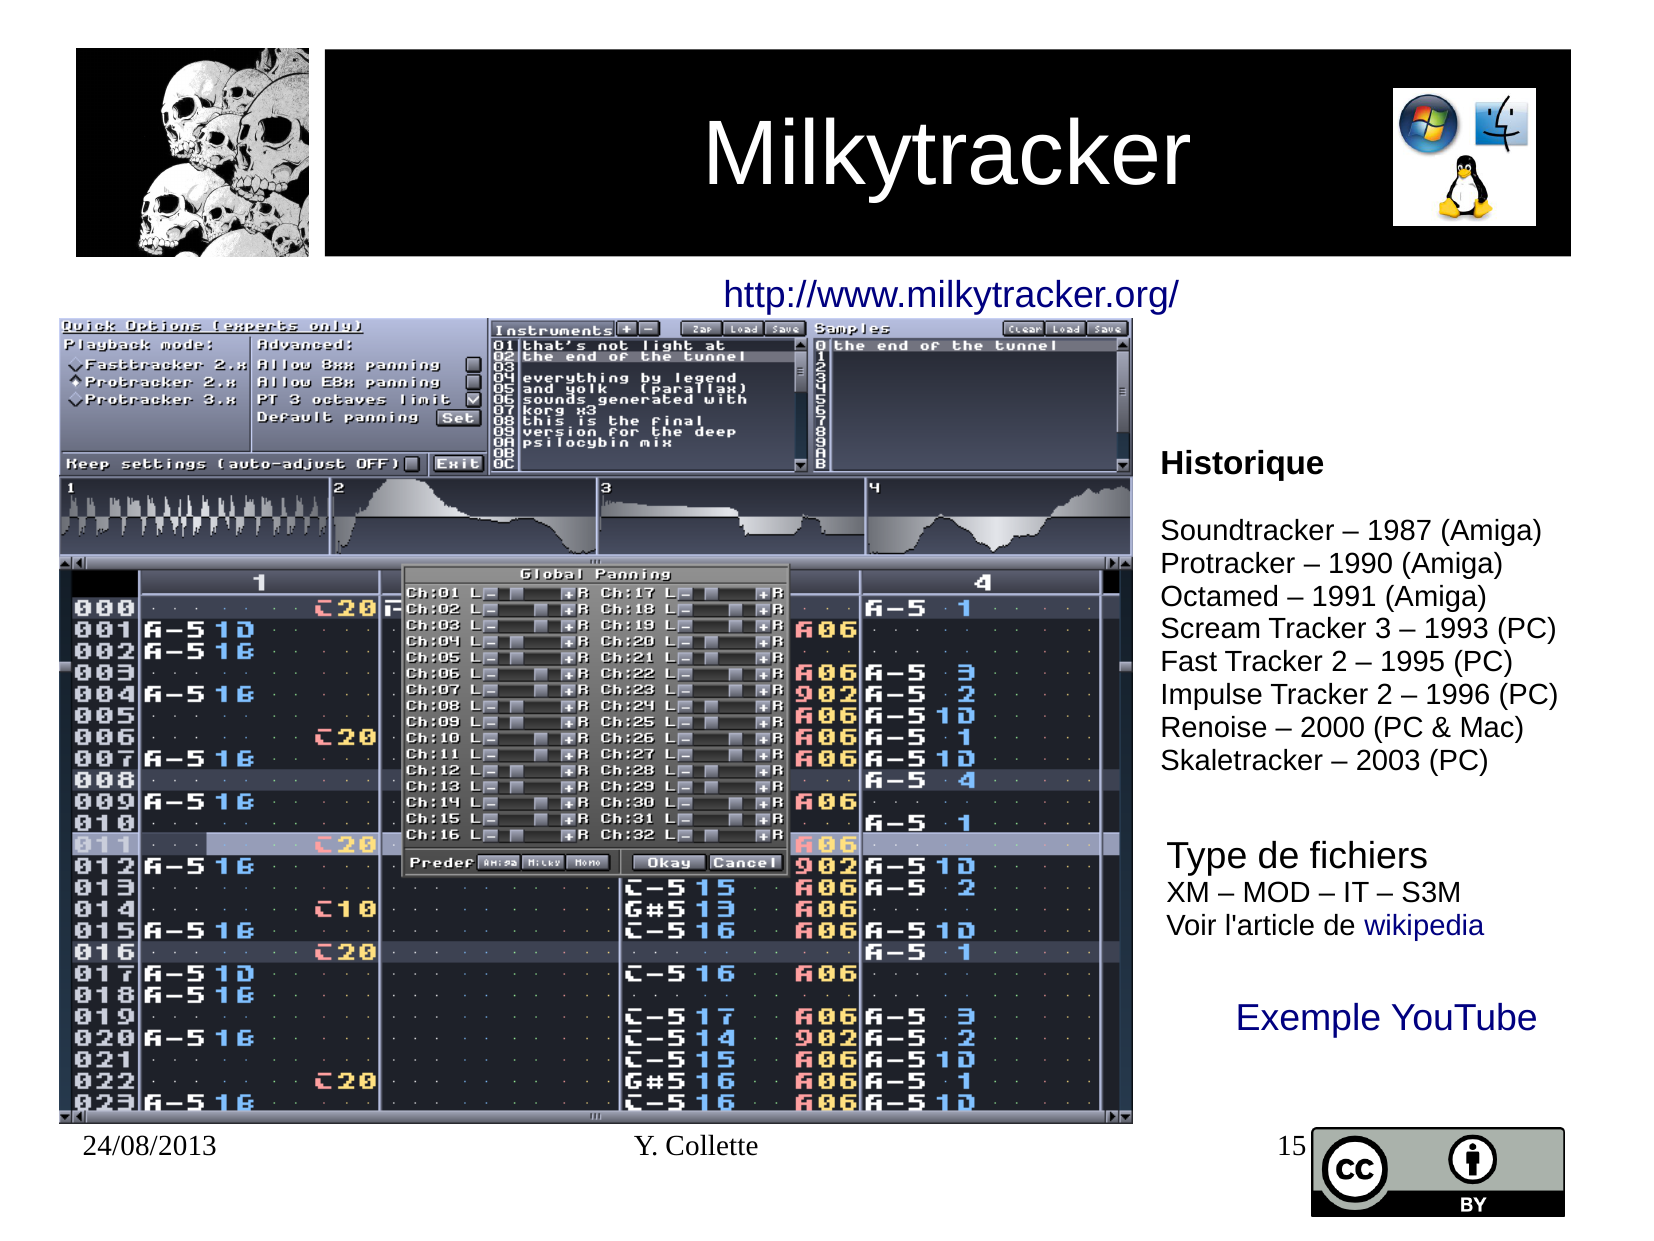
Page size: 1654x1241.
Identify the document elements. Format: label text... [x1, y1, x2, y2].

text_box http://www.milkytracker.org/ [708, 265, 1241, 323]
title Milkytracker [324, 49, 1571, 257]
picture [76, 48, 309, 257]
text_box Historique Soundtracker – 1987 (Amiga) Protracker – 1990 (Amiga) Octamed – 1991 (Amiga) Scream Tracker 3 – 1993 (PC) Fast Tracker 2 – 1995 (PC) Impulse Tracker 2 – 1996 (PC) Renoise – 2000 (PC & Mac) Skaletracker – 2003 (PC) [1145, 437, 1601, 868]
picture [1311, 1127, 1565, 1217]
text_box Exemple YouTube [1220, 989, 1560, 1047]
picture [1393, 88, 1536, 226]
text_box Type de fichiers XM – MOD – IT – S3M Voir l'article de wikipedia [1151, 826, 1565, 950]
picture [59, 318, 1133, 1124]
